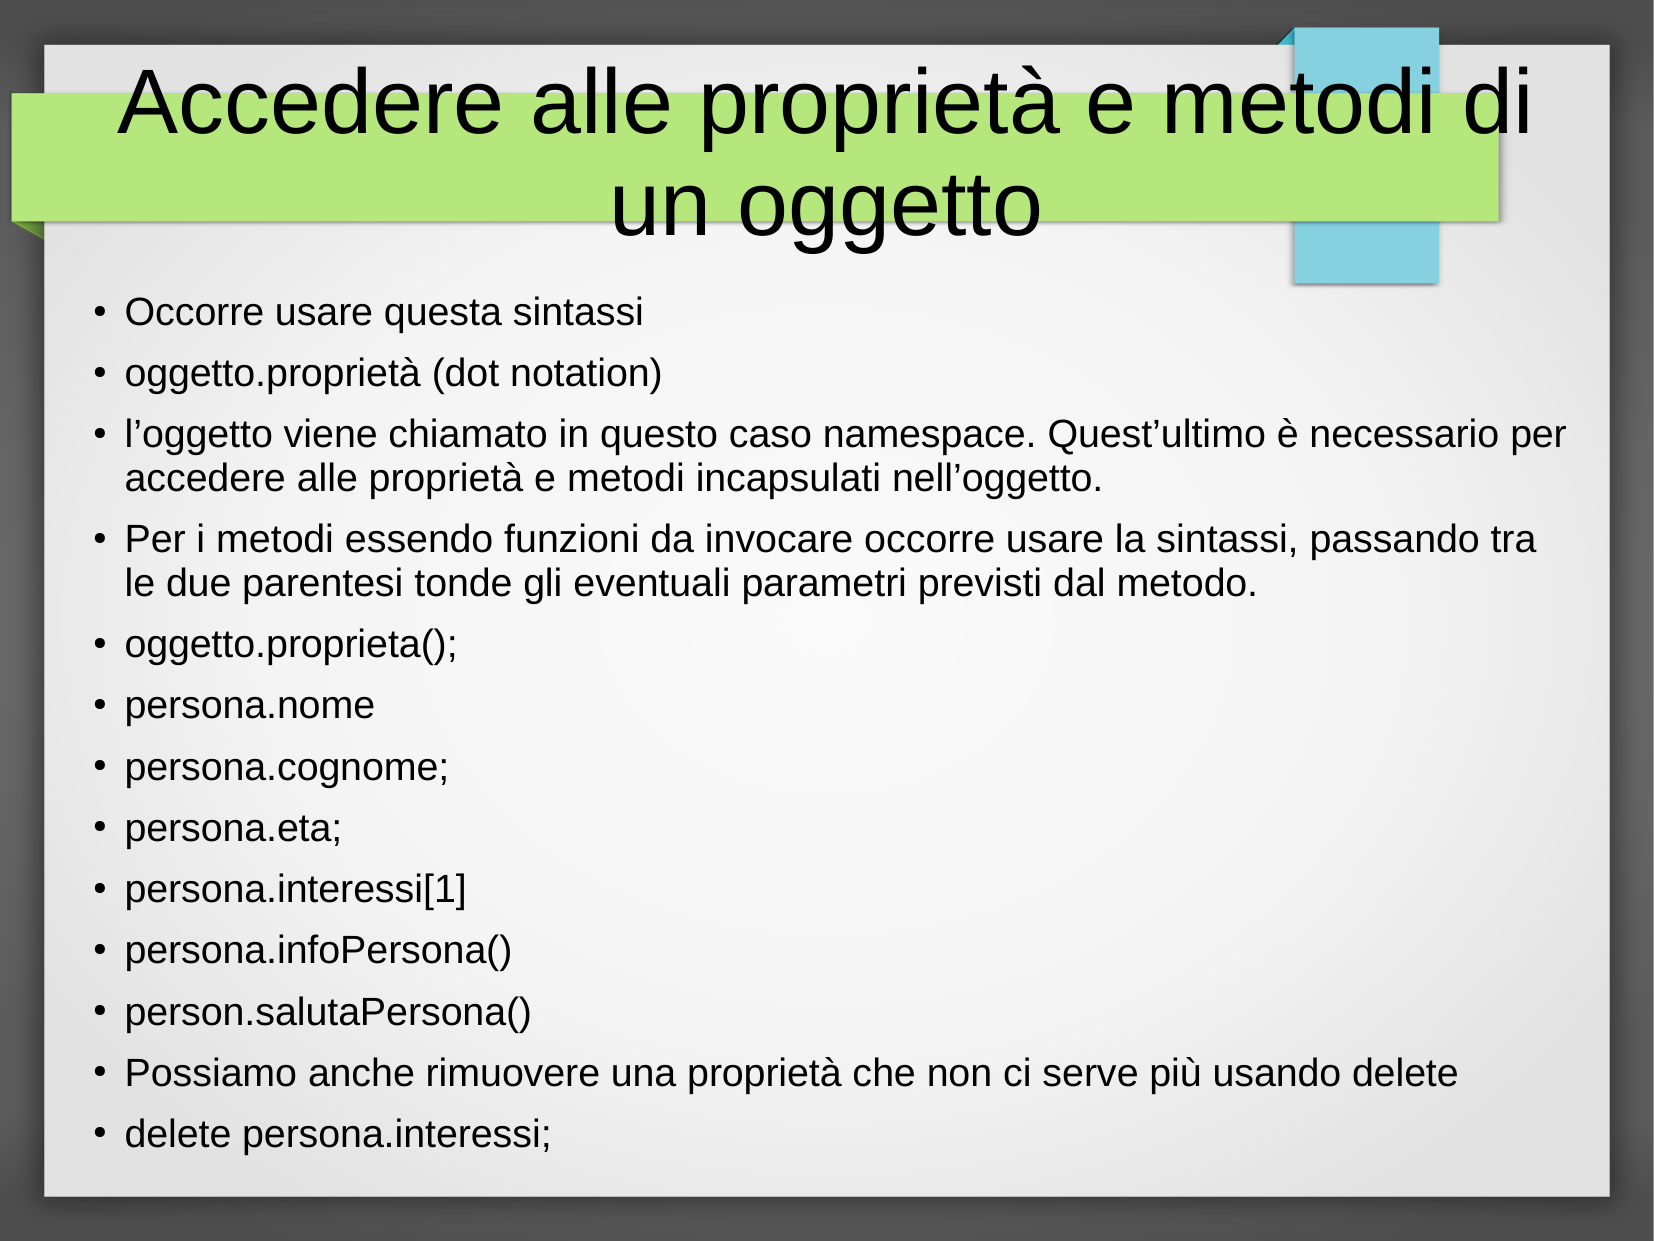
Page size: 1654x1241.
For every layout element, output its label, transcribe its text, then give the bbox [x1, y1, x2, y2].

picture [0, 0, 1654, 1241]
title Accedere alle proprietà e metodi di un oggetto [82, 49, 1571, 257]
list Occorre usare questa sintassi oggetto.proprietà (dot notation) l’oggetto viene chiamato in questo caso namespace. Quest’ultimo è necessario per accedere alle proprietà e metodi incapsulati nell’oggetto. Per i metodi essendo funzioni da invocare occorre usare la sintassi, passando tra le due parentesi tonde gli eventuali parametri previsti dal metodo. oggetto.proprieta(); persona.nome persona.cognome; persona.eta; persona.interessi[1] persona.infoPersona() person.salutaPersona() Possiamo anche rimuovere una proprietà che non ci serve più usando delete delete persona.interessi; [82, 290, 1571, 1170]
